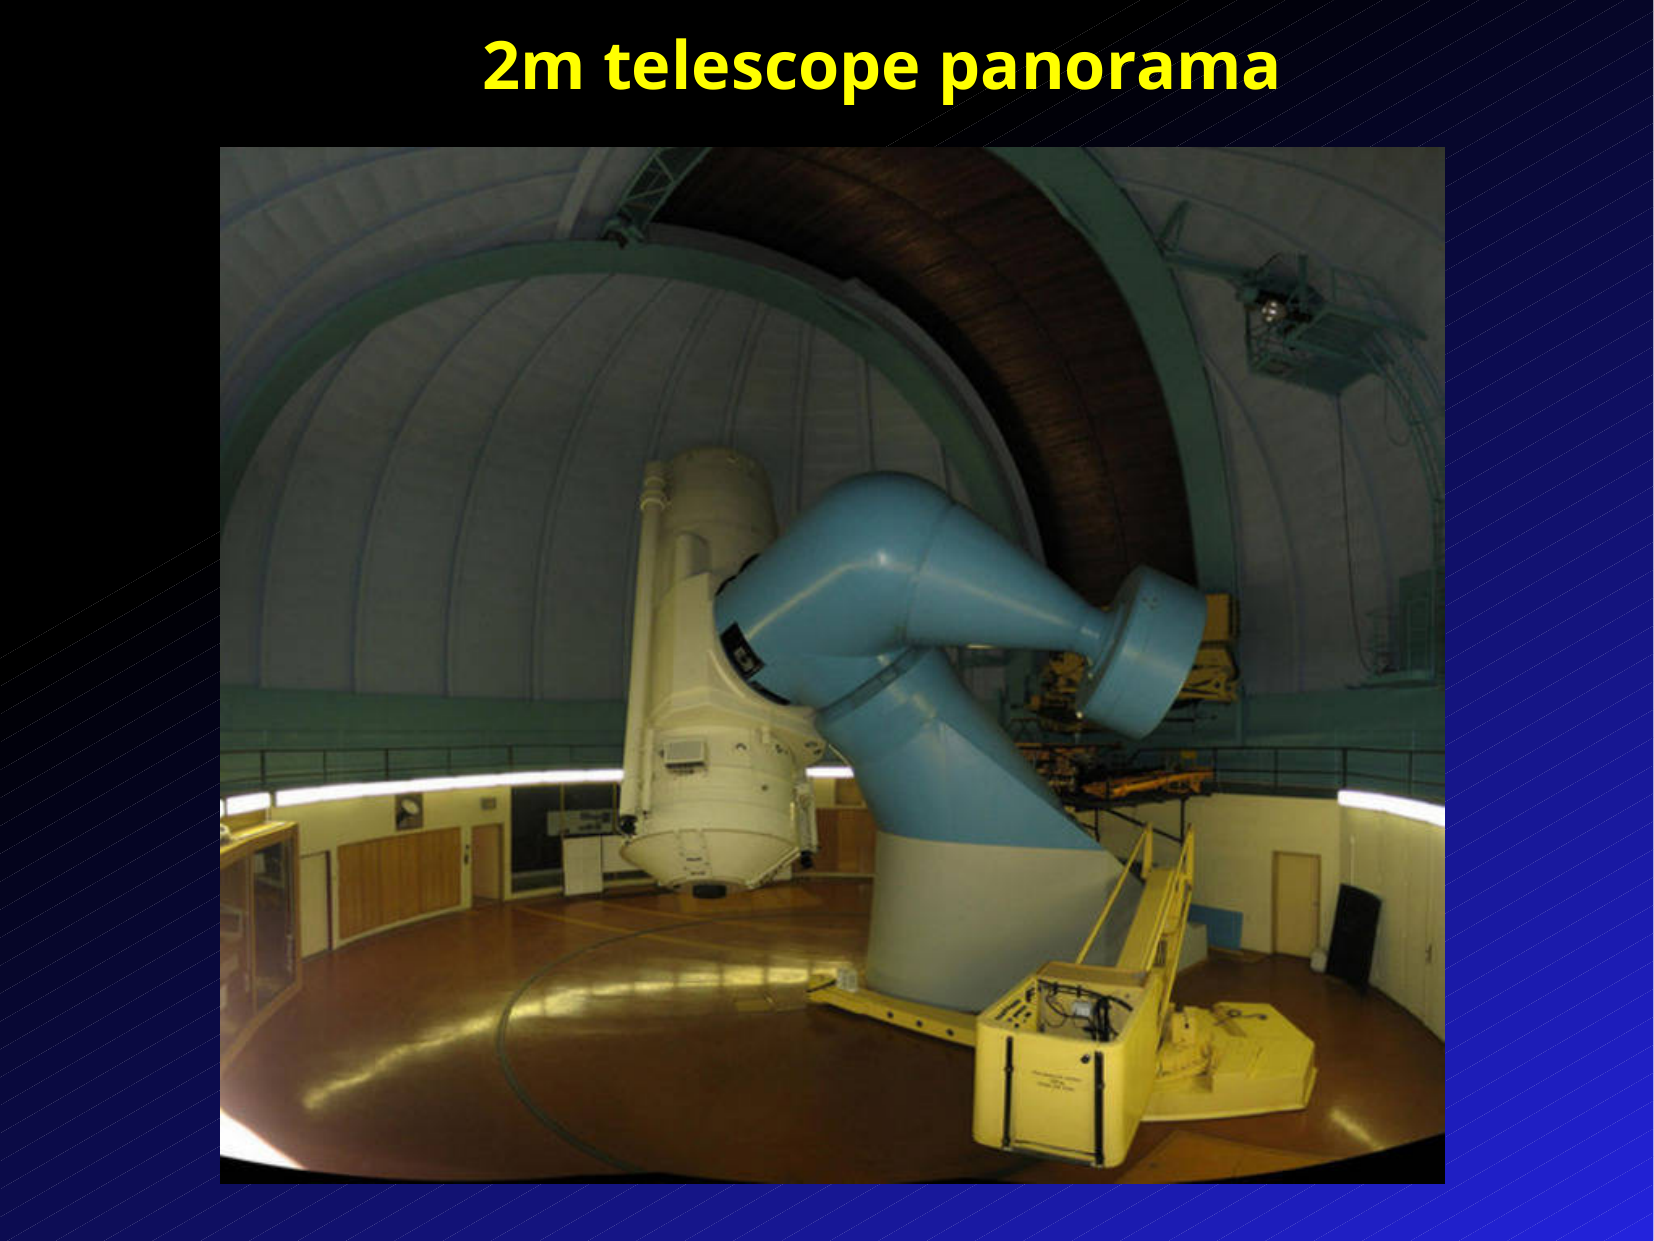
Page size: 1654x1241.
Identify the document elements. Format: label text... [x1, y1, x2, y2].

picture [220, 147, 1445, 1184]
title 2m telescope panorama [138, 3, 1627, 125]
